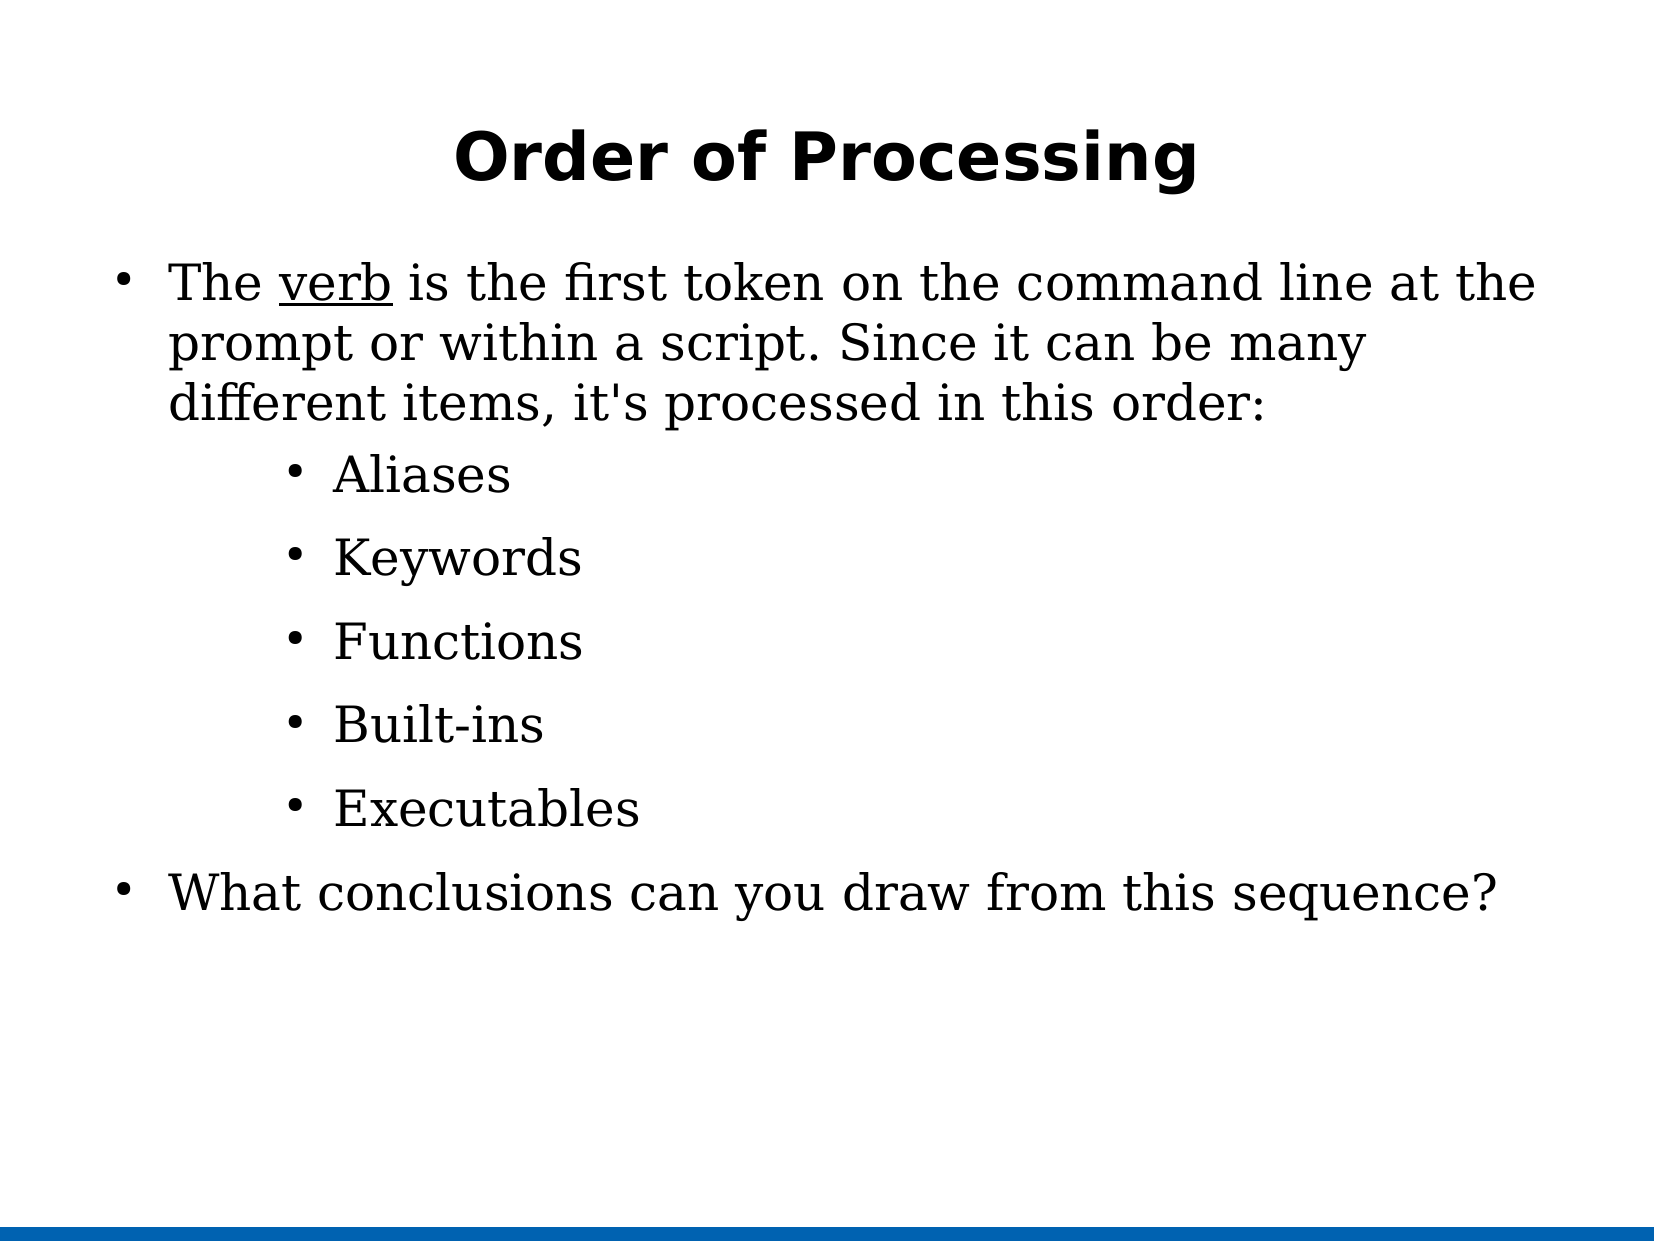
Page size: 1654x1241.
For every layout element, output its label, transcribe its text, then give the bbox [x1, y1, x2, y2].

title Order of Processing [82, 50, 1571, 242]
list The verb is the first token on the command line at the prompt or within a script. Since it can be many different items, it's processed in this order: Aliases Keywords Functions Built-ins Executables What conclusions can you draw from this sequence? [82, 242, 1571, 1181]
